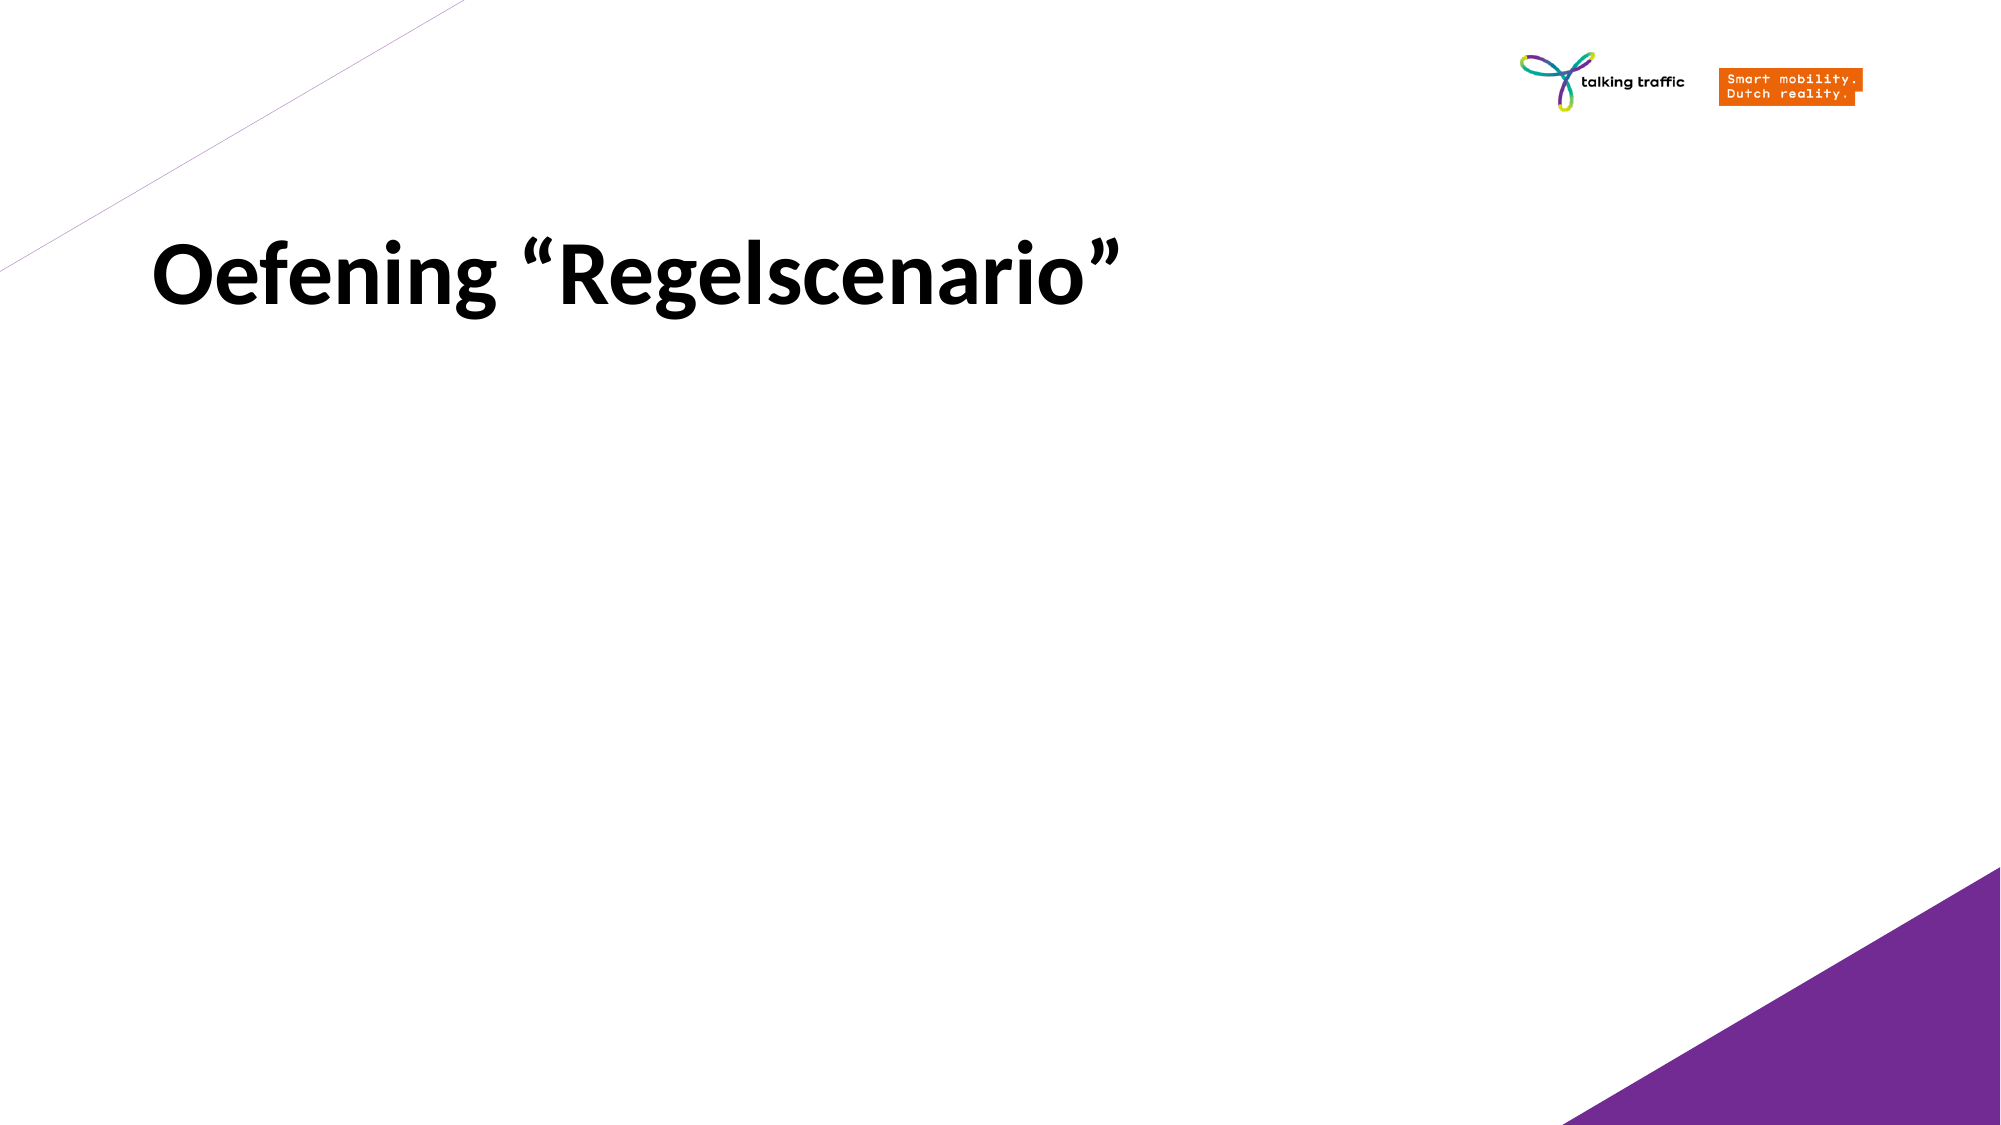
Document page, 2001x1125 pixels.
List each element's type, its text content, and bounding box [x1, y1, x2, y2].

title Oefening “Regelscenario” [137, 165, 1863, 332]
text_box 35 [1412, 1042, 1863, 1103]
